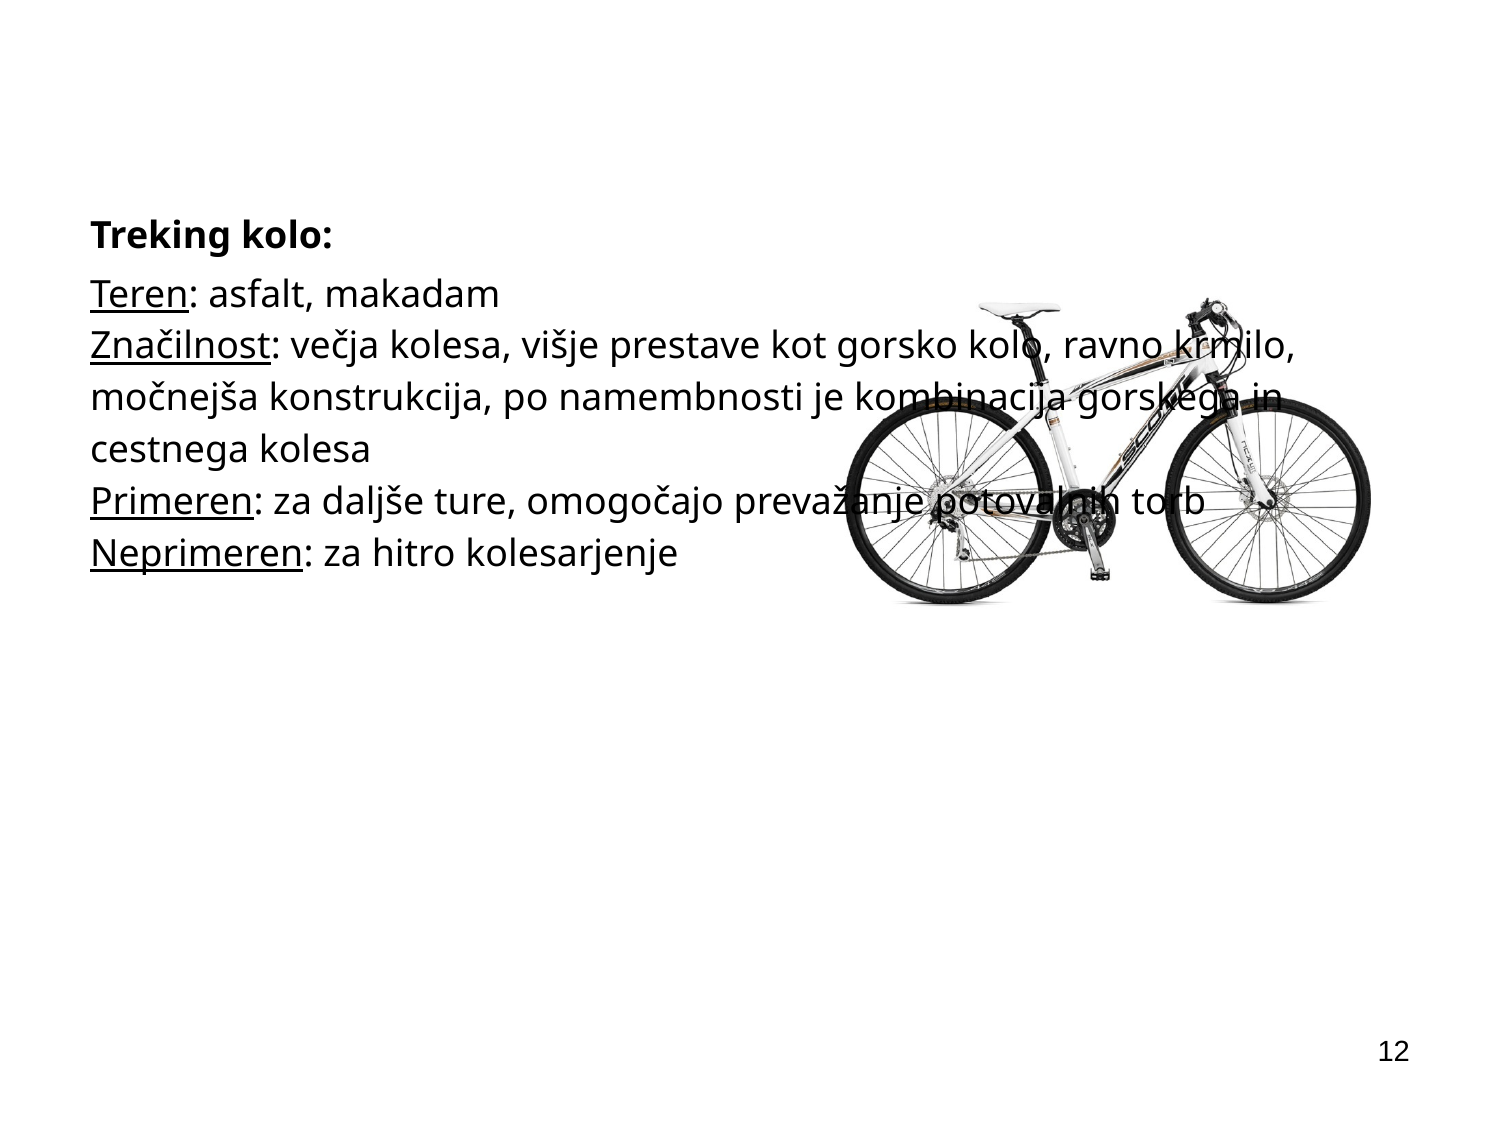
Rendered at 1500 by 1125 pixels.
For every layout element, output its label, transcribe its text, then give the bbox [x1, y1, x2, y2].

list Treking kolo: Teren: asfalt, makadam Značilnost: večja kolesa, višje prestave kot gorsko kolo, ravno krmilo, močnejša konstrukcija, po namembnosti je kombinacija gorskega in cestnega kolesa Primeren: za daljše ture, omogočajo prevažanje potovalnih torb Neprimeren: za hitro kolesarjenje [75, 196, 1425, 1005]
slide_number <number> [1074, 1024, 1425, 1103]
